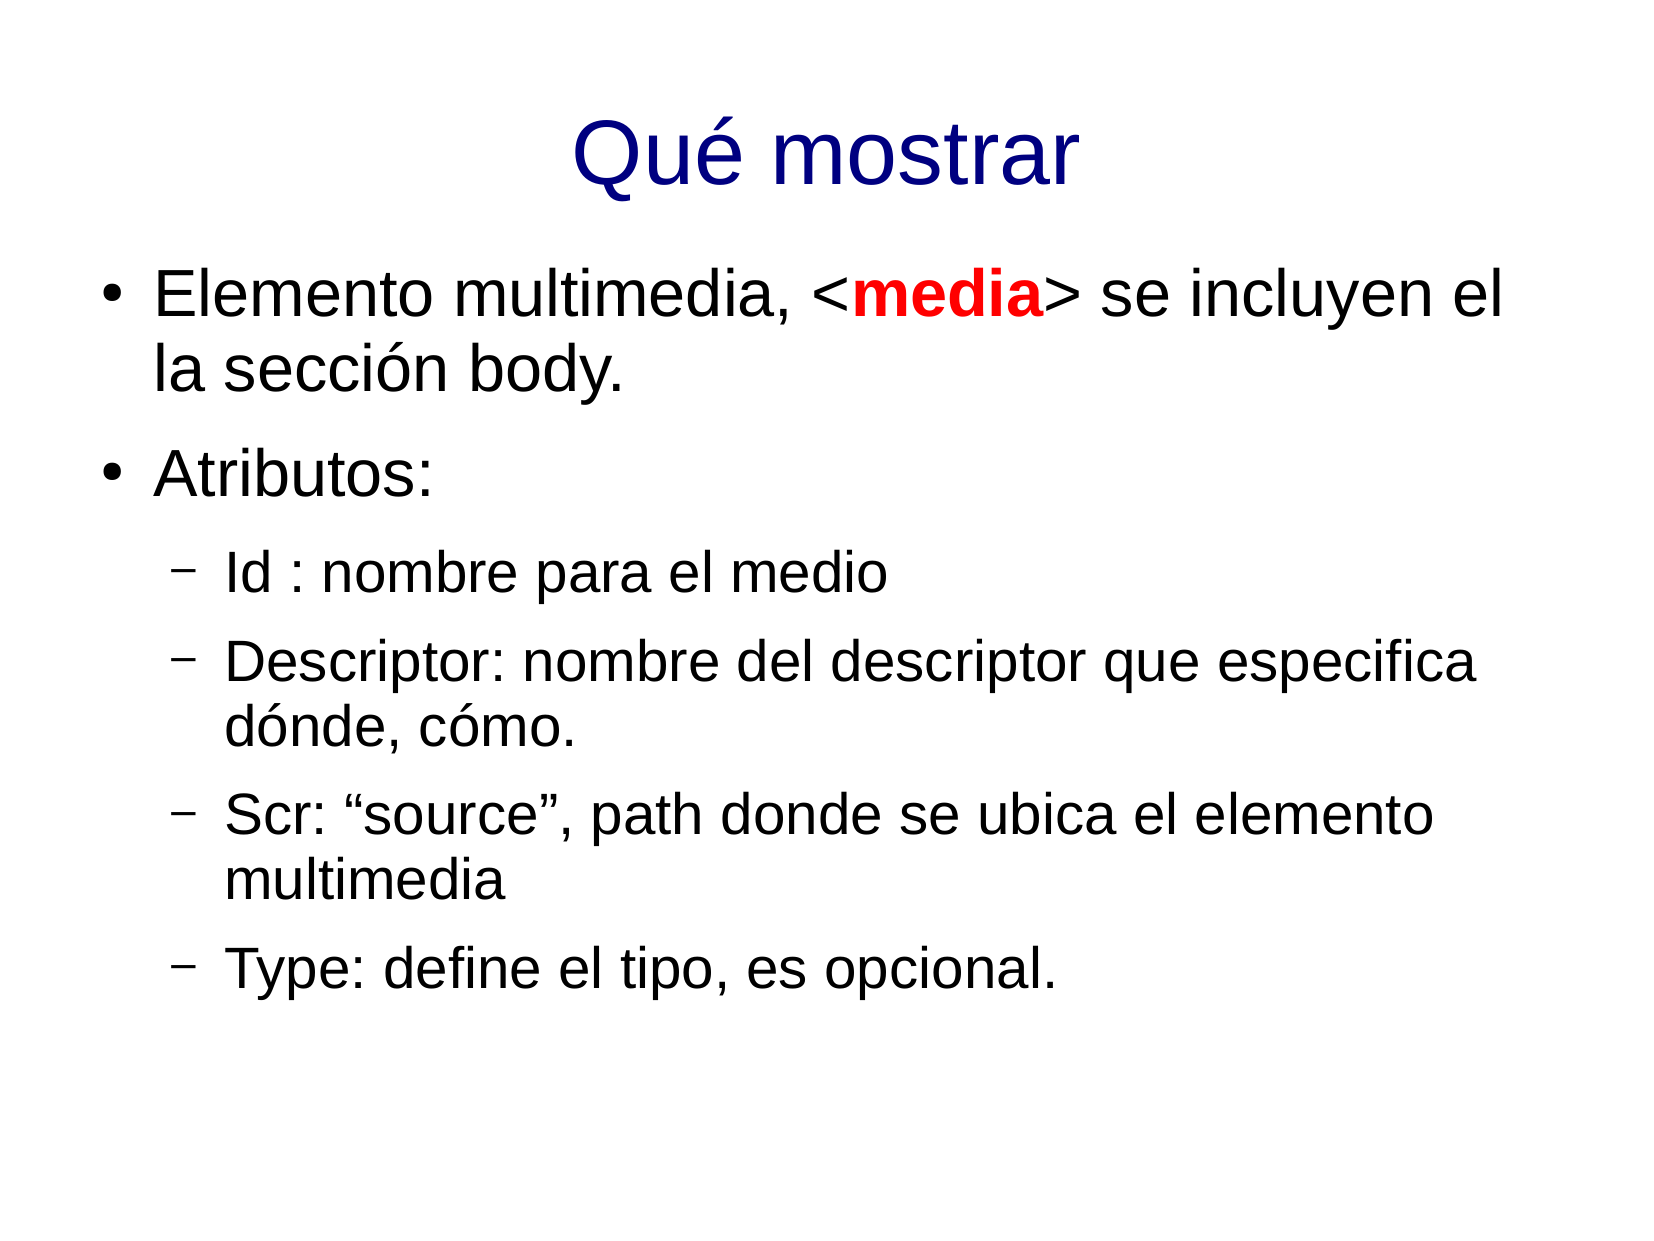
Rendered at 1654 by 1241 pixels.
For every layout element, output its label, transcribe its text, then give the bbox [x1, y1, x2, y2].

title Qué mostrar [82, 49, 1571, 257]
list Elemento multimedia, <media> se incluyen el la sección body. Atributos: Id : nombre para el medio Descriptor: nombre del descriptor que especifica dónde, cómo. Scr: “source”, path donde se ubica el elemento multimedia Type: define el tipo, es opcional. [82, 256, 1538, 1122]
